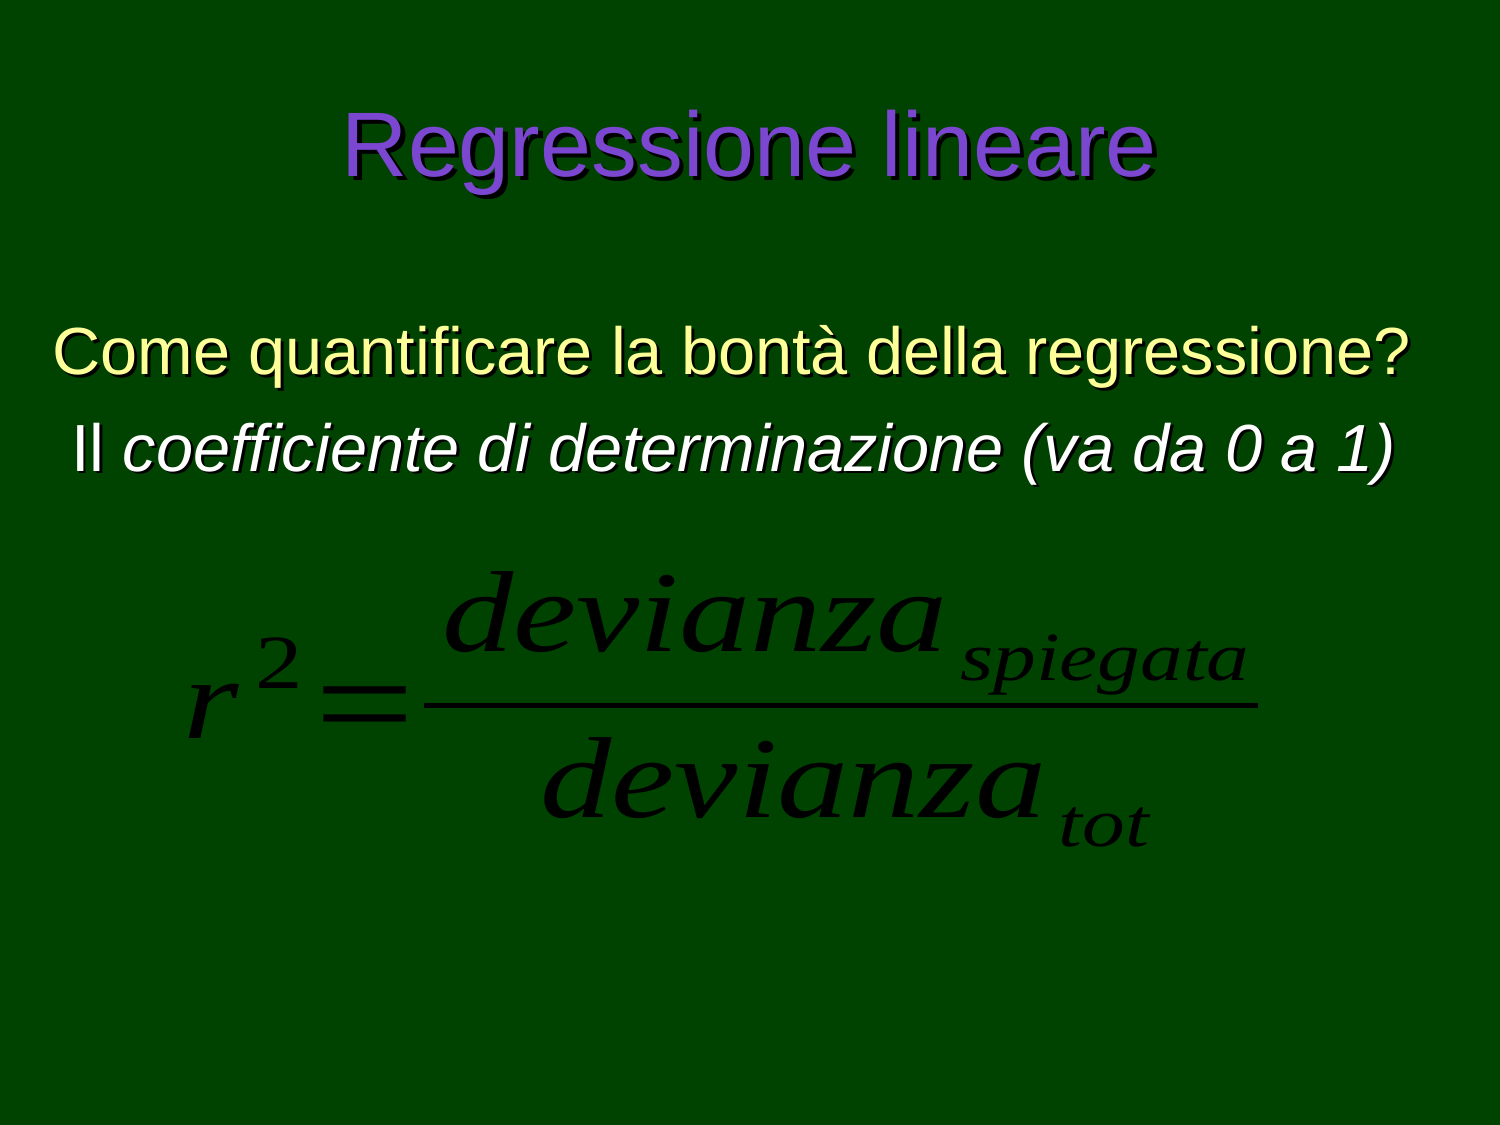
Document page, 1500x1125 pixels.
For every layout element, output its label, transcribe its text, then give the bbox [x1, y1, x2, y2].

list Come quantificare la bontà della regressione? Il coefficiente di determinazione (va da 0 a 1) [37, 299, 1450, 563]
chart [147, 550, 1317, 865]
title Regressione lineare [75, 45, 1426, 234]
